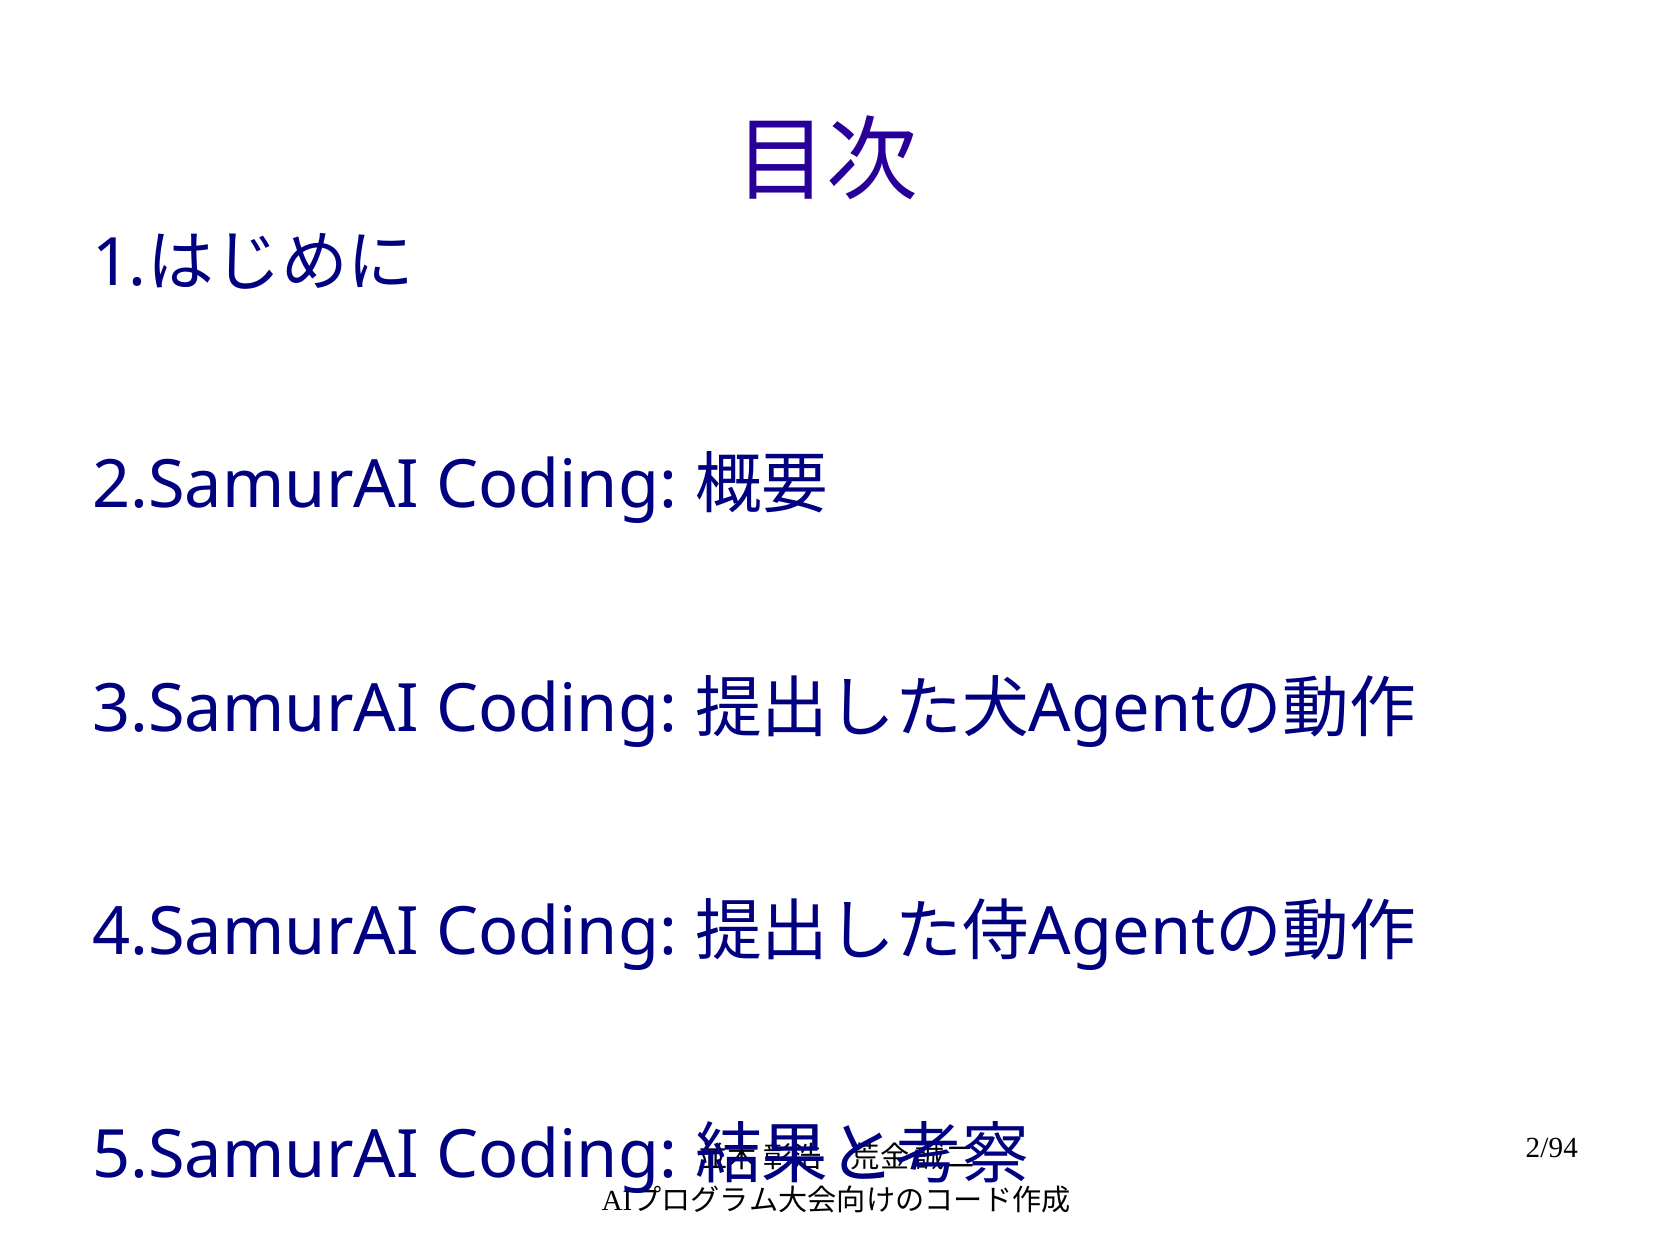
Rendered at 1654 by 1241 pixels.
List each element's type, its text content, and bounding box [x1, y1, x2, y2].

list はじめに SamurAI Coding: 概要 SamurAI Coding: 提出した犬Agentの動作 SamurAI Coding: 提出した侍Agentの動作 SamurAI Coding: 結果と考察 Mario AI Championship [92, 207, 1548, 1241]
title 目次 [82, 49, 1571, 257]
